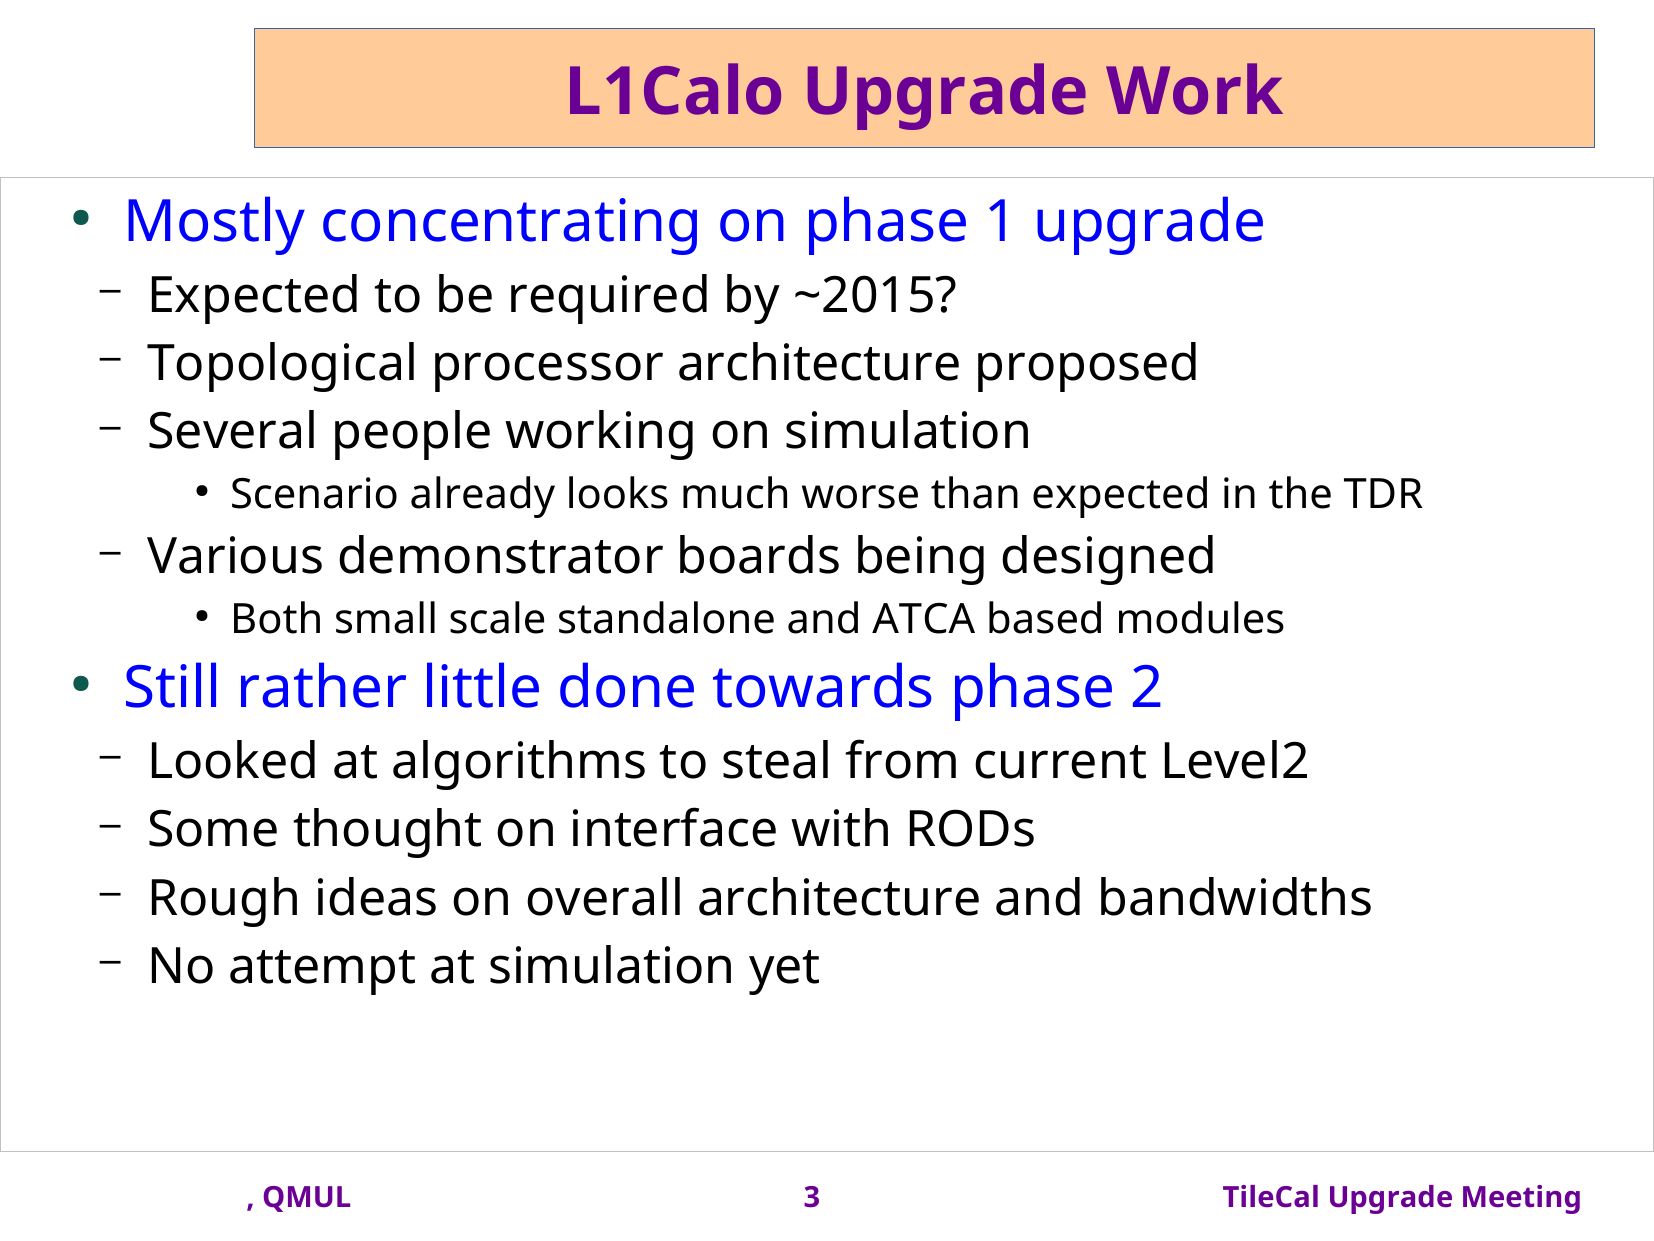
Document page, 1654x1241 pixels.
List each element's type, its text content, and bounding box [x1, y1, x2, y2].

list Mostly concentrating on phase 1 upgrade Expected to be required by ~2015? Topological processor architecture proposed Several people working on simulation Scenario already looks much worse than expected in the TDR Various demonstrator boards being designed Both small scale standalone and ATCA based modules Still rather little done towards phase 2 Looked at algorithms to steal from current Level2 Some thought on interface with RODs Rough ideas on overall architecture and bandwidths No attempt at simulation yet [52, 179, 1598, 1146]
title L1Calo Upgrade Work [254, 28, 1595, 148]
